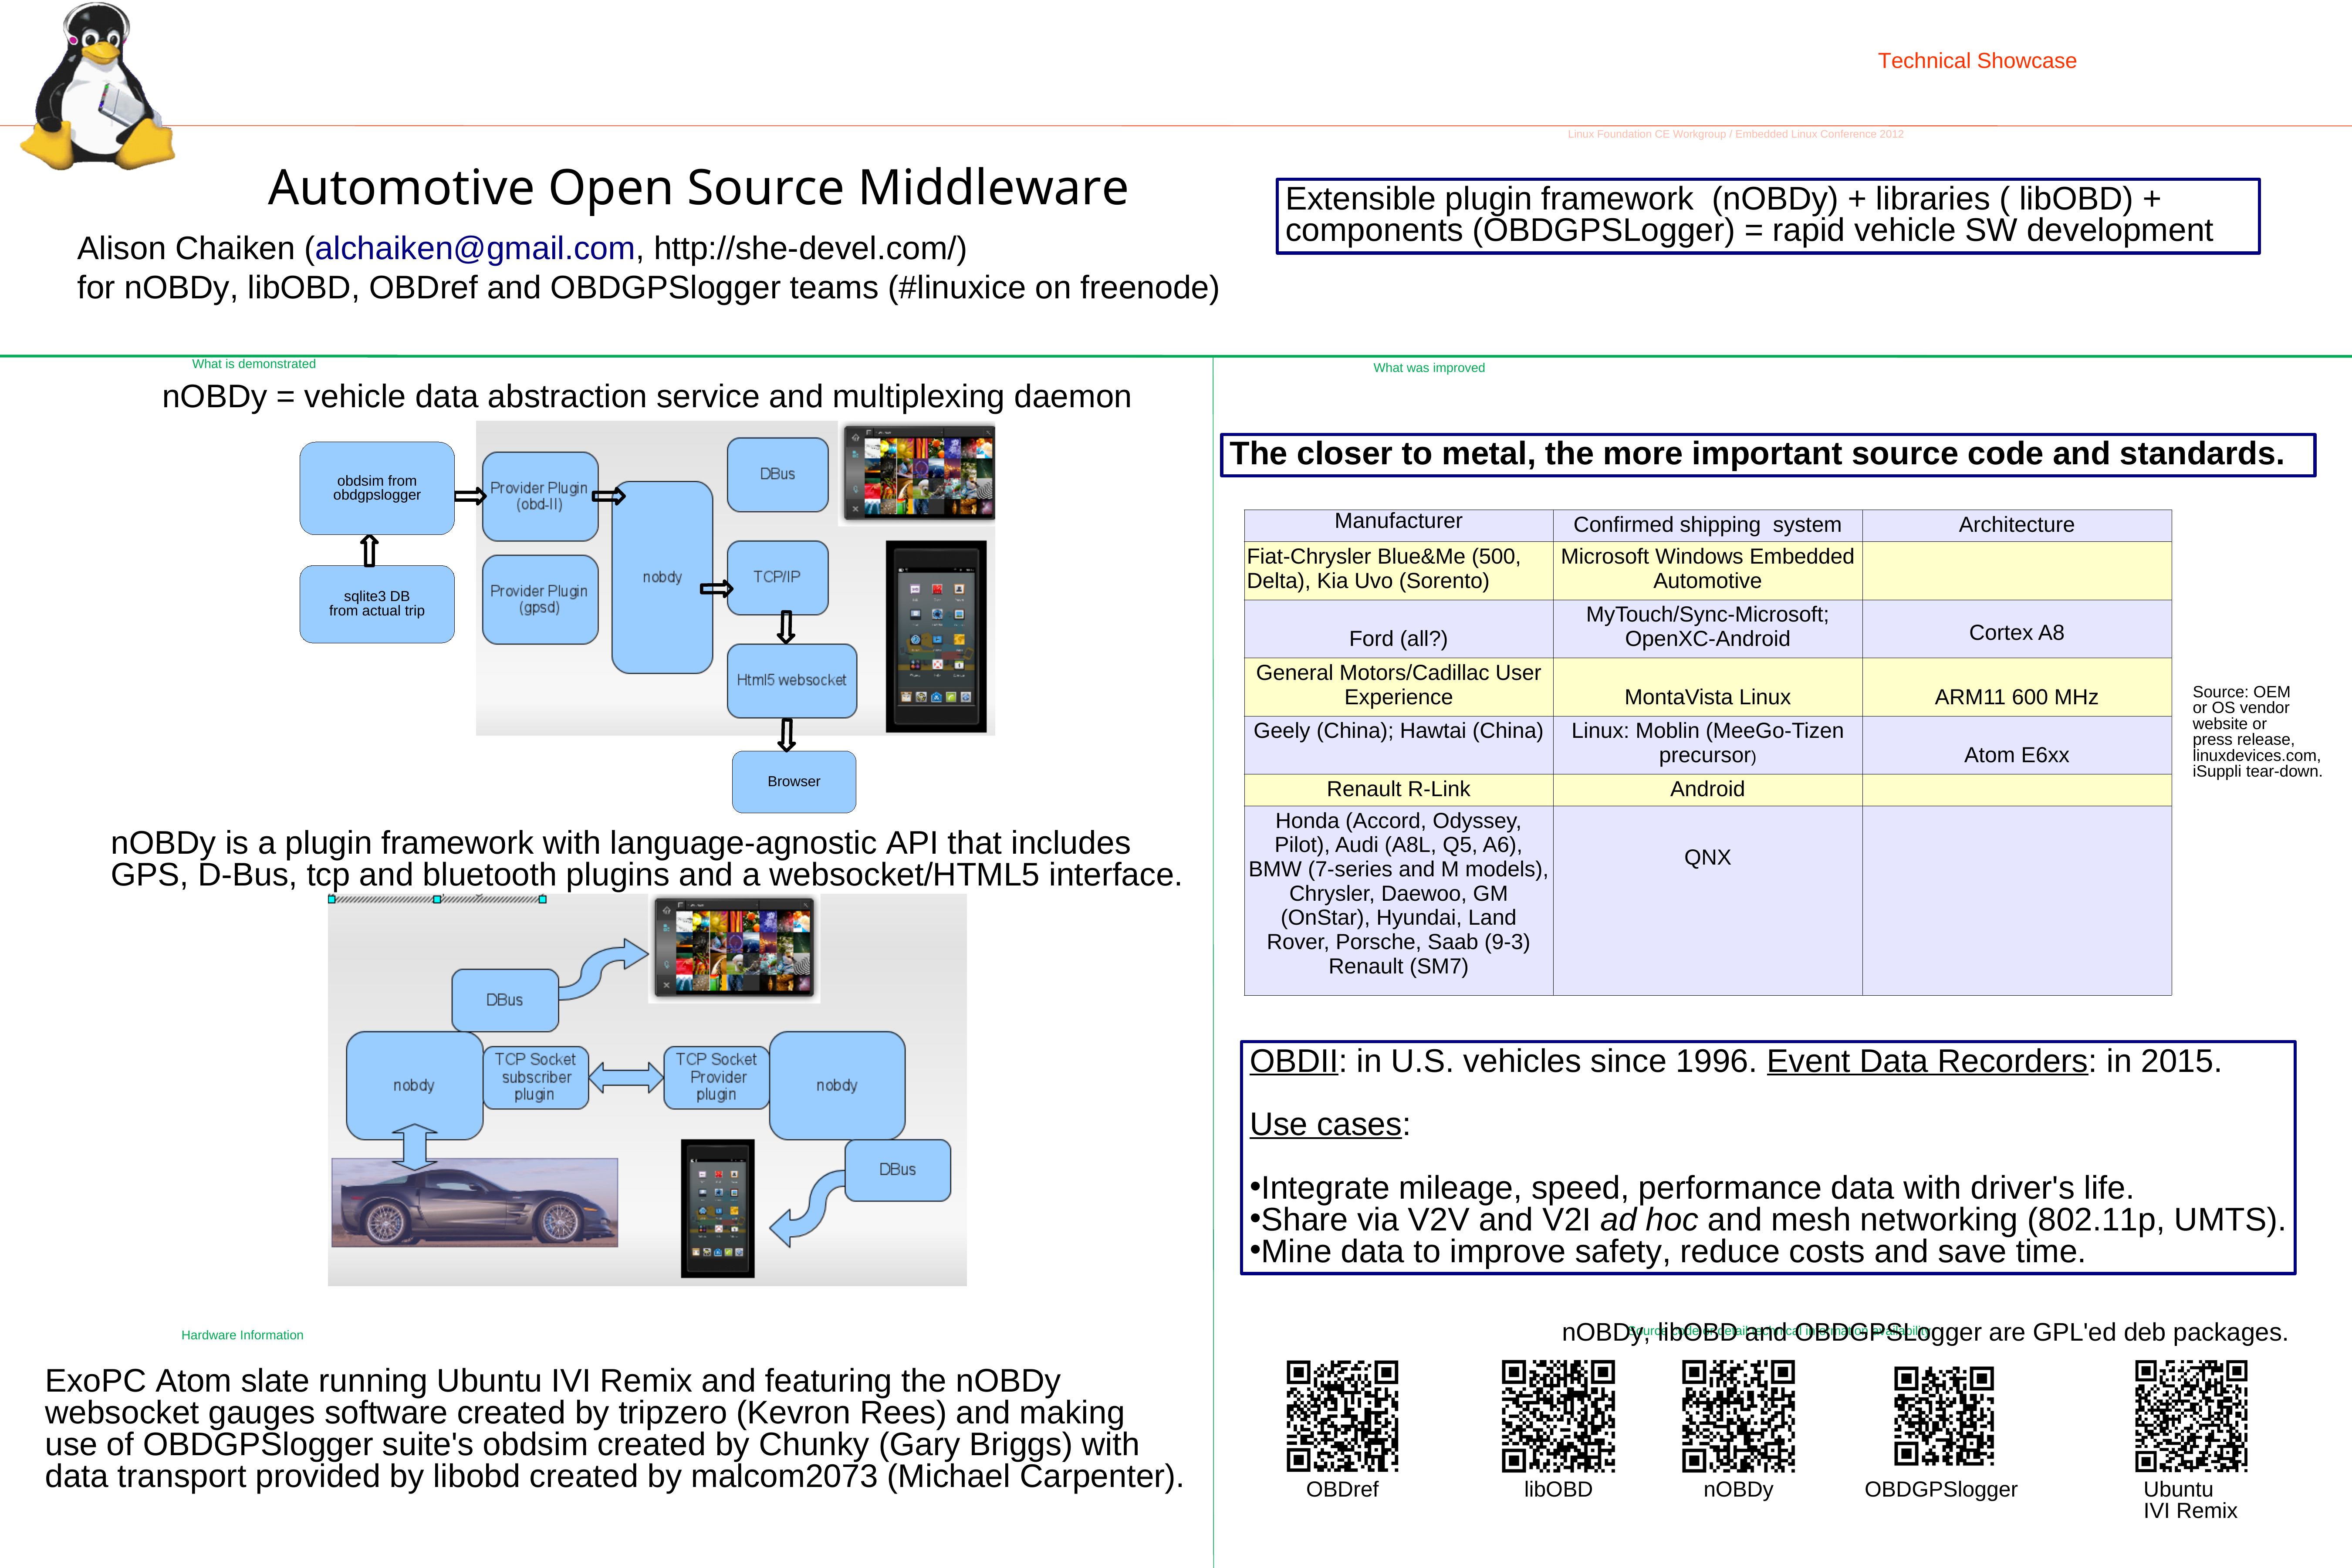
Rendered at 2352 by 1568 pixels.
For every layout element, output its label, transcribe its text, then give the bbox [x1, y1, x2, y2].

table_cell [1863, 806, 2172, 995]
text_box sqlite3 DB from actual trip [300, 565, 455, 643]
table_cell Honda (Accord, Odyssey, Pilot), Audi (A8L, Q5, A6), BMW (7-series and M models), Chrysler, Daewoo, GM (OnStar), Hyundai, Land Rover, Porsche, Saab (9-3) Renault (SM7) [1245, 806, 1553, 995]
text_box nOBDy, libOBD and OBDGPSLogger are GPL'ed deb packages. [1554, 1316, 2298, 1351]
table_cell General Motors/Cadillac User Experience [1245, 658, 1553, 716]
picture [1891, 1363, 1997, 1469]
table_cell Renault R-Link [1245, 774, 1553, 806]
picture [476, 493, 483, 500]
table_cell MyTouch/Sync-Microsoft; OpenXC-Android [1554, 600, 1862, 658]
picture [476, 421, 995, 736]
text_box nOBDy [1697, 1477, 1781, 1530]
table_cell ARM11 600 MHz [1863, 658, 2172, 716]
table_cell Android [1554, 774, 1862, 806]
table_header Confirmed shipping system [1554, 510, 1862, 541]
text_box OBDII: in U.S. vehicles since 1996. Event Data Recorders: in 2015. Use cases: Integrate mileage, speed, performance data with driver's life. Share via V2V and V2I ad hoc and mesh networking (802.11p, UMTS). Mine data to improve safety, reduce costs and save time. [1241, 1041, 2295, 1274]
text_box Ubuntu IVI Remix [2137, 1477, 2245, 1526]
text_box libOBD [1517, 1477, 1600, 1512]
table_cell [1863, 774, 2172, 806]
table_cell Cortex A8 [1863, 600, 2172, 658]
picture [785, 722, 789, 736]
picture [328, 897, 967, 1286]
text_box nOBDy = vehicle data abstraction service and multiplexing daemon [154, 377, 1141, 419]
picture [1284, 1357, 1402, 1475]
text_box OBDref [1300, 1477, 1386, 1504]
text_box Source: OEM or OS vendor website or press release, linuxdevices.com, iSuppli tear-down. [2186, 681, 2341, 785]
table_cell Microsoft Windows Embedded Automotive [1554, 542, 1862, 600]
table_cell Atom E6xx [1863, 716, 2172, 774]
table_cell QNX [1554, 806, 1862, 995]
text_box Browser [732, 751, 856, 813]
text_box obdsim from obdgpslogger [300, 442, 455, 535]
text_box Automotive Open Source Middleware [262, 152, 1136, 218]
table_cell Ford (all?) [1245, 600, 1553, 658]
text_box ExoPC Atom slate running Ubuntu IVI Remix and featuring the nOBDy websocket gauges software created by tripzero (Kevron Rees) and making use of OBDGPSlogger suite's obdsim created by Chunky (Gary Briggs) with data transport provided by libobd created by malcom2073 (Michael Carpenter). [38, 1363, 1193, 1497]
table_cell Fiat-Chrysler Blue&Me (500, Delta), Kia Uvo (Sorento) [1245, 542, 1553, 600]
table_cell Linux: Moblin (MeeGo-Tizen precursor) [1554, 716, 1862, 774]
table_cell MontaVista Linux [1554, 658, 1862, 716]
table_cell Geely (China); Hawtai (China) [1245, 716, 1553, 774]
table_cell [1863, 542, 2172, 600]
text_box The closer to metal, the more important source code and standards. [1222, 434, 2315, 476]
picture [2132, 1357, 2251, 1475]
text_box Alison Chaiken (alchaiken@gmail.com, http://she-devel.com/) for nOBDy, libOBD, OBDref and OBDGPSlogger teams (#linuxice on freenode) [71, 223, 1228, 309]
picture [1679, 1357, 1798, 1476]
table_header Manufacturer [1245, 510, 1553, 541]
picture [1499, 1357, 1619, 1476]
text_box OBDGPSlogger [1858, 1477, 2031, 1520]
table_header Architecture [1863, 510, 2172, 541]
text_box Extensible plugin framework (nOBDy) + libraries ( libOBD) + components (OBDGPSLogger) = rapid vehicle SW development [1277, 179, 2260, 253]
text_box nOBDy is a plugin framework with language-agnostic API that includes GPS, D-Bus, tcp and bluetooth plugins and a websocket/HTML5 interface. [103, 823, 1193, 897]
